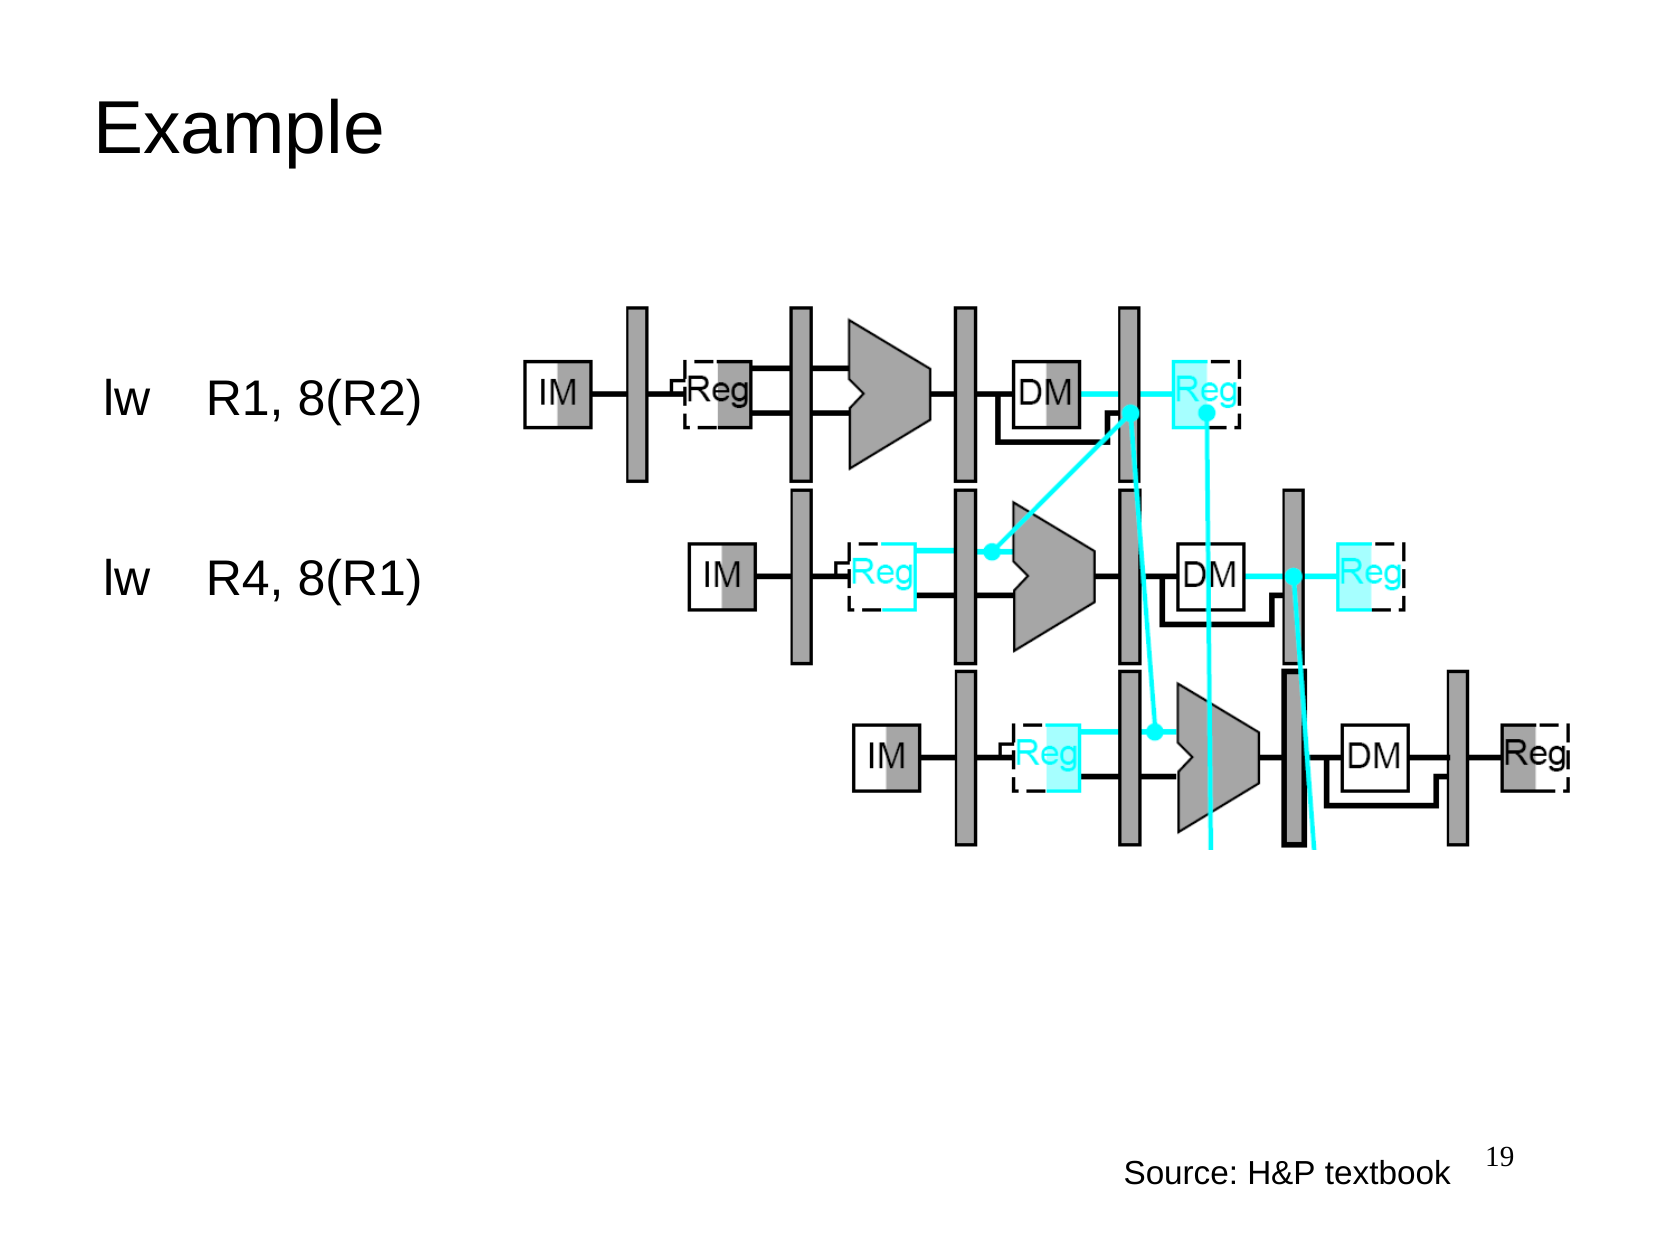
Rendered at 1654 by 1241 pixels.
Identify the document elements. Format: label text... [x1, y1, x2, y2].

text_box Example [78, 71, 401, 177]
text_box <number> [1184, 1129, 1530, 1213]
text_box Source: H&P textbook [1108, 1143, 1467, 1199]
picture [482, 275, 1589, 850]
text_box lw R1, 8(R2) lw R4, 8(R1) [74, 358, 452, 614]
